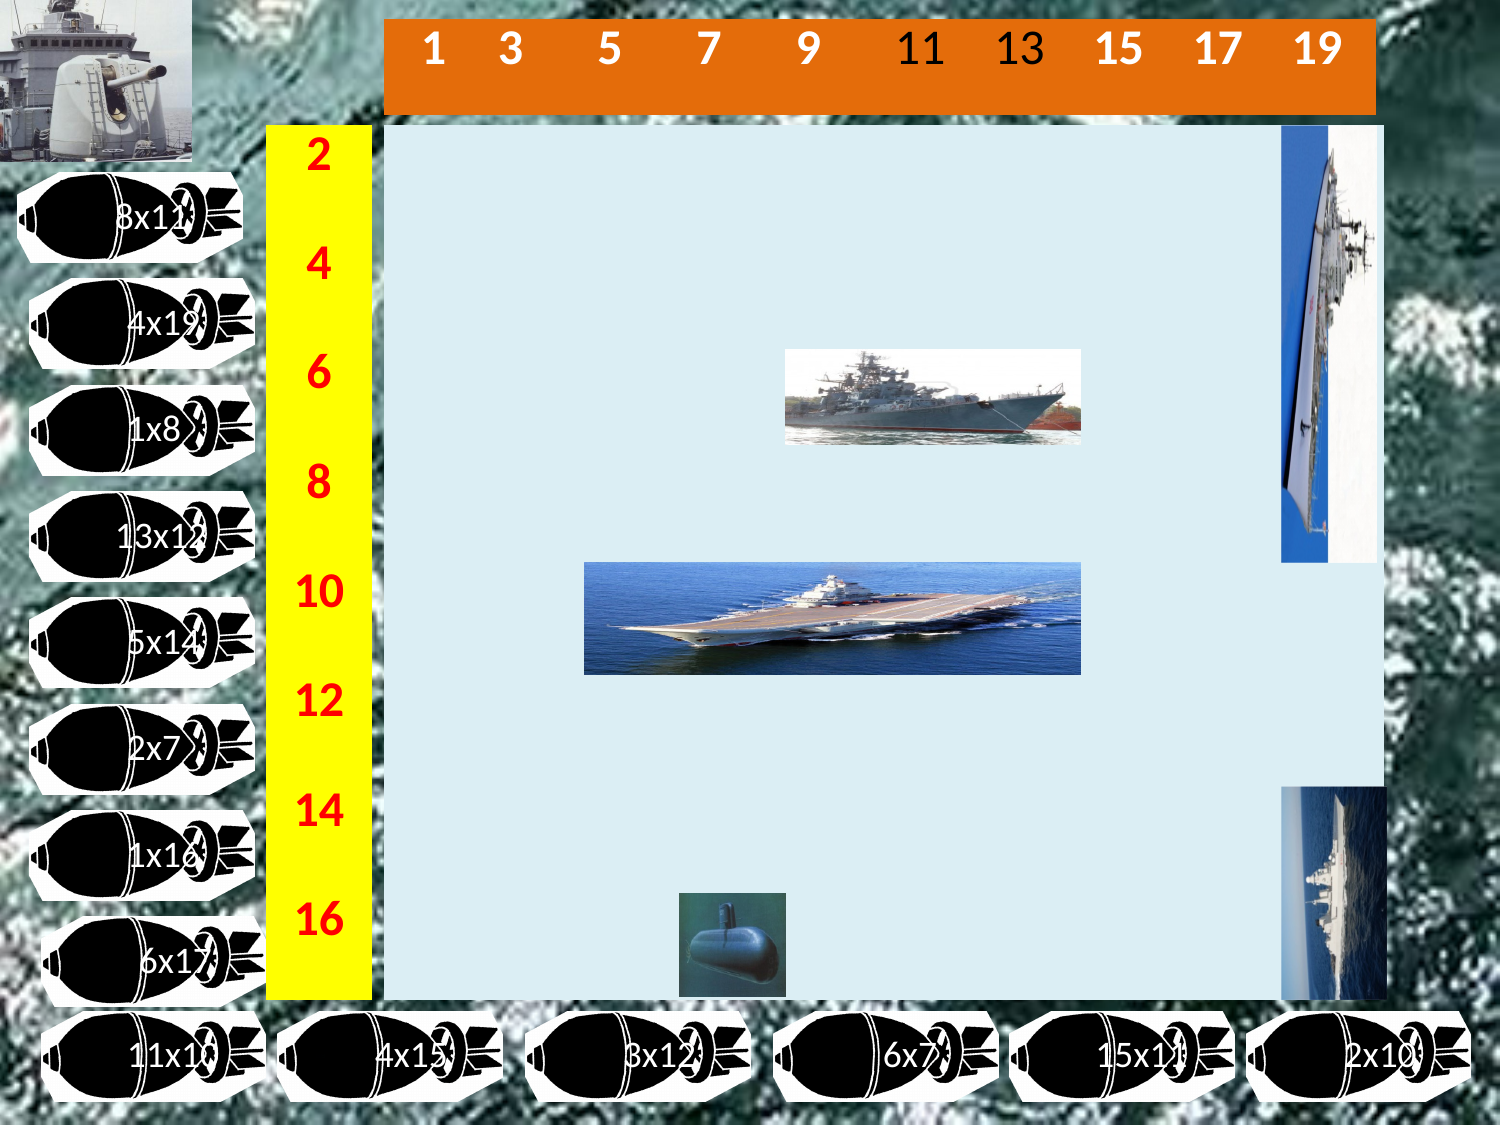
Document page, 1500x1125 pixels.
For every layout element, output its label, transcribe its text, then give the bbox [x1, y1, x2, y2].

table_cell 10 [266, 562, 372, 672]
table_cell [384, 890, 484, 1000]
table_cell [484, 453, 584, 562]
table_header 13 [979, 19, 1078, 115]
table_cell [684, 344, 784, 453]
text_box 2x7 [112, 715, 254, 776]
table_header 3 [483, 19, 582, 115]
table_cell [880, 781, 984, 890]
table_cell [880, 235, 984, 344]
table_cell [584, 890, 684, 1000]
table_cell [1084, 781, 1184, 890]
table_header 9 [781, 19, 880, 115]
table_cell [984, 781, 1084, 890]
table_cell [484, 344, 584, 453]
table_cell [880, 445, 984, 453]
table_cell [384, 235, 484, 344]
table_header 19 [1277, 19, 1376, 115]
text_box 13x12 [100, 503, 242, 564]
table_cell [984, 344, 1084, 453]
table_header [584, 125, 684, 235]
table_cell [1184, 235, 1281, 344]
table_cell [880, 890, 984, 1000]
table_header 7 [681, 19, 781, 115]
text_box 2x10 [1328, 1023, 1471, 1083]
table_cell [1084, 344, 1184, 453]
table_cell 16 [266, 890, 372, 1000]
table_cell [1377, 344, 1384, 453]
table_cell [984, 235, 1084, 344]
table_cell [784, 344, 880, 453]
table_cell 4 [266, 235, 372, 344]
table_cell [784, 453, 880, 562]
table_header [880, 125, 984, 235]
table_header [684, 125, 784, 235]
text_box 3x12 [608, 1023, 750, 1083]
table_cell 6 [266, 344, 372, 453]
table_cell [584, 675, 684, 781]
table_header [1377, 125, 1384, 235]
text_box 6x7 [868, 1023, 1010, 1083]
table_cell [1284, 672, 1384, 781]
table_cell [484, 562, 584, 672]
table_cell [1184, 890, 1281, 1000]
table_cell [1184, 672, 1284, 781]
table_cell 8 [266, 453, 372, 562]
table_cell [584, 235, 684, 344]
table_cell [1084, 235, 1184, 344]
text_box 15x11 [1080, 1023, 1223, 1083]
table_header [484, 125, 584, 235]
table_cell [684, 235, 784, 344]
table_header 15 [1078, 19, 1178, 115]
table_cell [584, 344, 684, 453]
table_header 17 [1178, 19, 1277, 115]
table_cell [1084, 890, 1184, 1000]
table_header [1084, 125, 1184, 235]
text_box 5x14 [112, 609, 254, 670]
table_cell [984, 453, 1084, 562]
text_box 1x16 [112, 822, 254, 883]
table_cell [784, 675, 880, 781]
table_cell [880, 344, 984, 349]
table_header [1184, 125, 1281, 235]
table_cell [484, 235, 584, 344]
table_cell [1184, 562, 1284, 672]
table_cell [1184, 453, 1281, 562]
table_cell [1084, 562, 1184, 672]
table_cell [484, 781, 584, 890]
table_cell [1084, 453, 1184, 562]
table_cell [384, 781, 484, 890]
table_cell [880, 675, 984, 781]
table_cell [584, 453, 684, 562]
table_cell [1284, 562, 1384, 672]
table_cell [1377, 453, 1384, 562]
table_cell [784, 890, 880, 1000]
text_box 8x11 [100, 184, 242, 245]
table_header [384, 125, 484, 235]
table_cell [1377, 235, 1384, 344]
table_cell [784, 781, 880, 890]
table_header [984, 125, 1084, 235]
table_header [784, 125, 880, 235]
table_cell 14 [266, 781, 372, 890]
table_cell [1084, 672, 1184, 781]
table_cell [784, 235, 880, 344]
table_cell [384, 344, 484, 453]
picture [0, 0, 1500, 1125]
table_cell [1184, 344, 1281, 453]
table_cell [1184, 781, 1284, 890]
table_cell [384, 672, 484, 781]
table_header 2 [266, 125, 372, 235]
table_header 1 [384, 19, 483, 115]
table_header 5 [582, 19, 681, 115]
table_cell [684, 781, 784, 890]
text_box 4x15 [360, 1023, 502, 1083]
table_cell [684, 675, 784, 781]
table_cell [984, 672, 1084, 781]
text_box 1x8 [112, 397, 254, 457]
text_box 6x17 [123, 928, 266, 989]
table_cell [984, 890, 1084, 1000]
table_cell [584, 781, 684, 890]
table_cell [484, 672, 584, 781]
text_box 4x19 [112, 290, 254, 351]
table_cell [384, 453, 484, 562]
table_cell [1284, 781, 1384, 786]
table_cell 12 [266, 672, 372, 781]
table_cell [484, 890, 584, 1000]
text_box 11x10 [112, 1023, 254, 1083]
table_cell [684, 453, 784, 562]
table_cell [880, 453, 984, 562]
table_header 11 [880, 19, 979, 115]
table_cell [384, 562, 484, 672]
